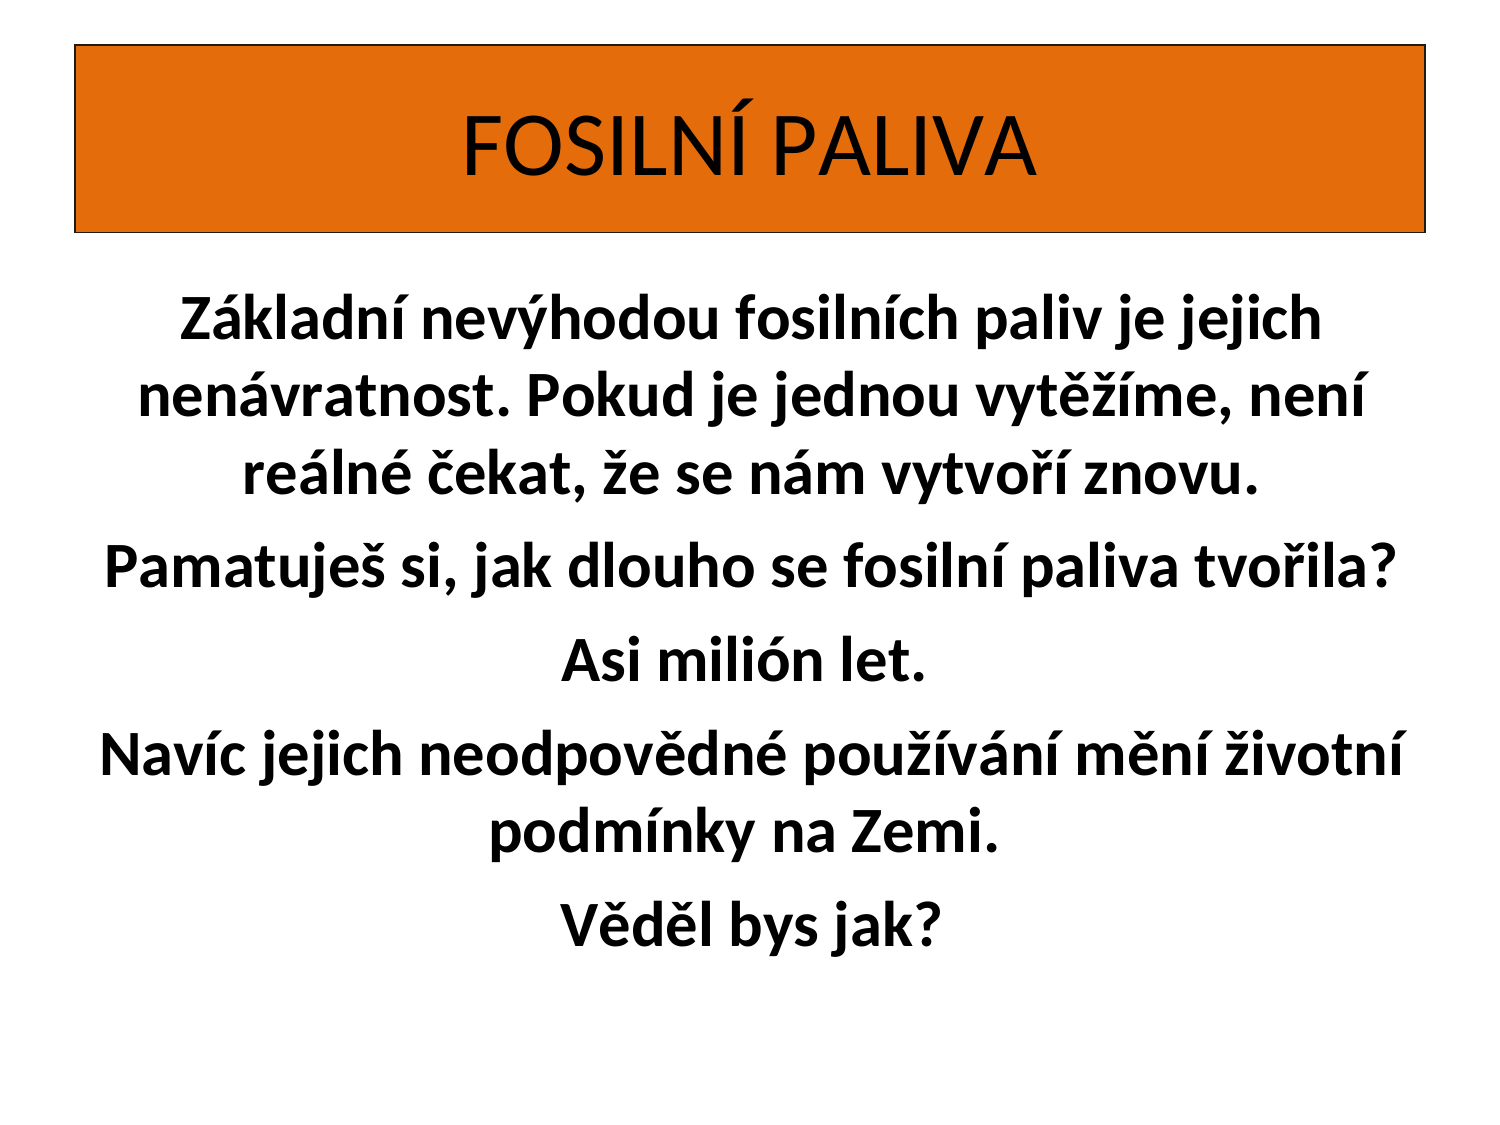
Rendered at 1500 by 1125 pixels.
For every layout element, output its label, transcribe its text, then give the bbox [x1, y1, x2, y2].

text_box Základní nevýhodou fosilních paliv je jejich nenávratnost. Pokud je jednou vytěžíme, není reálné čekat, že se nám vytvoří znovu. Pamatuješ si, jak dlouho se fosilní paliva tvořila? Asi milión let. Navíc jejich neodpovědné používání mění životní podmínky na Zemi. Věděl bys jak? [76, 267, 1427, 1061]
text_box FOSILNÍ PALIVA [75, 45, 1426, 233]
